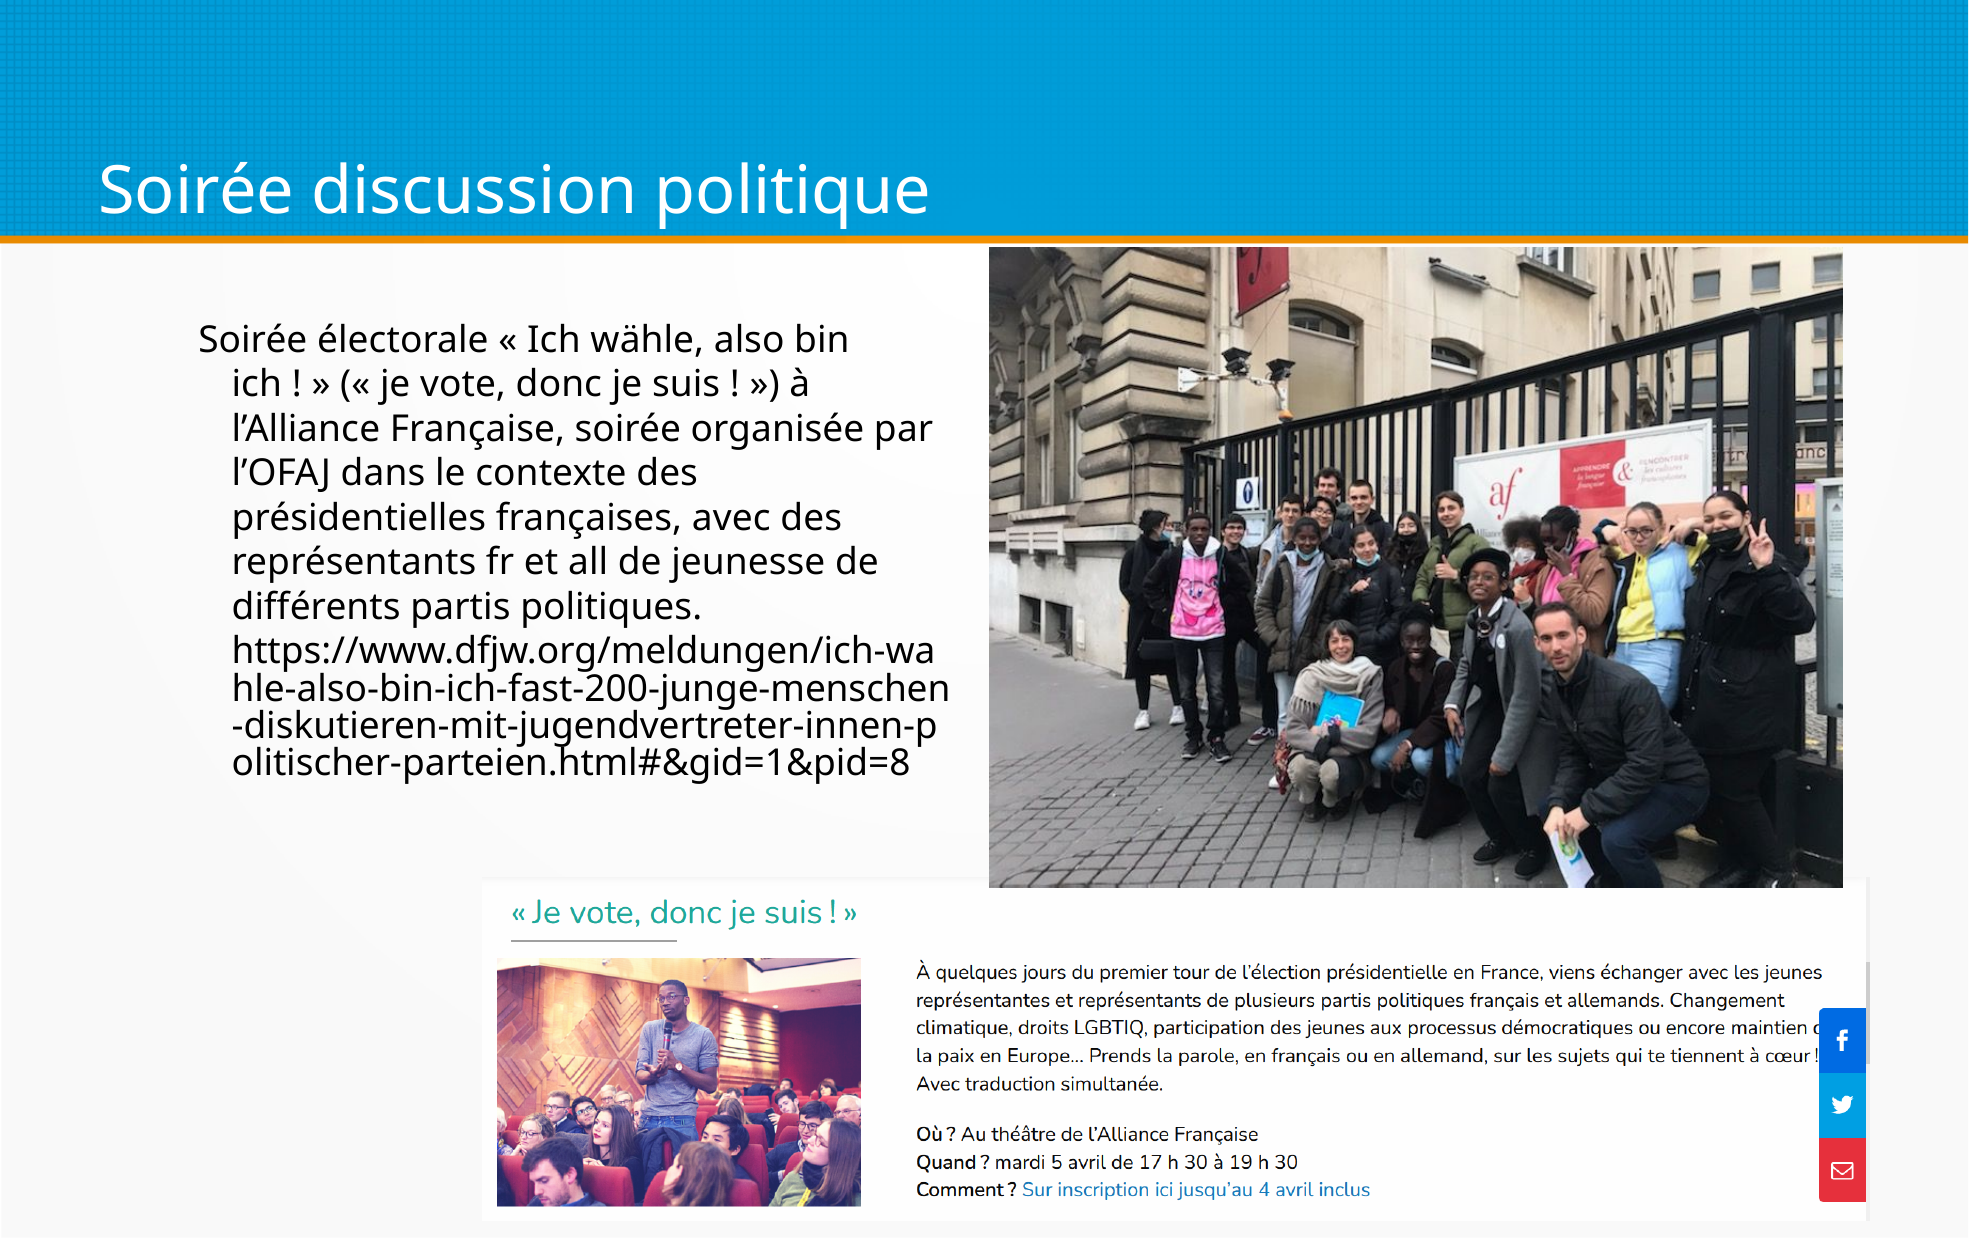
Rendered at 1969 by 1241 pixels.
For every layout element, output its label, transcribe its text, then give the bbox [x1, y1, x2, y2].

list Soirée électorale « Ich wähle, also bin ich ! » (« je vote, donc je suis ! ») à l’Alliance Française, soirée organisée par l’OFAJ dans le contexte des présidentielles françaises, avec des représentants fr et all de jeunesse de différents partis politiques. https://www.dfjw.org/meldungen/ich-wahle-also-bin-ich-fast-200-junge-menschen-diskutieren-mit-jugendvertreter-innen-politischer-parteien.html#&gid=1&pid=8 [98, 315, 958, 680]
title Soirée discussion politique [98, 19, 1870, 227]
picture [482, 248, 1870, 1221]
